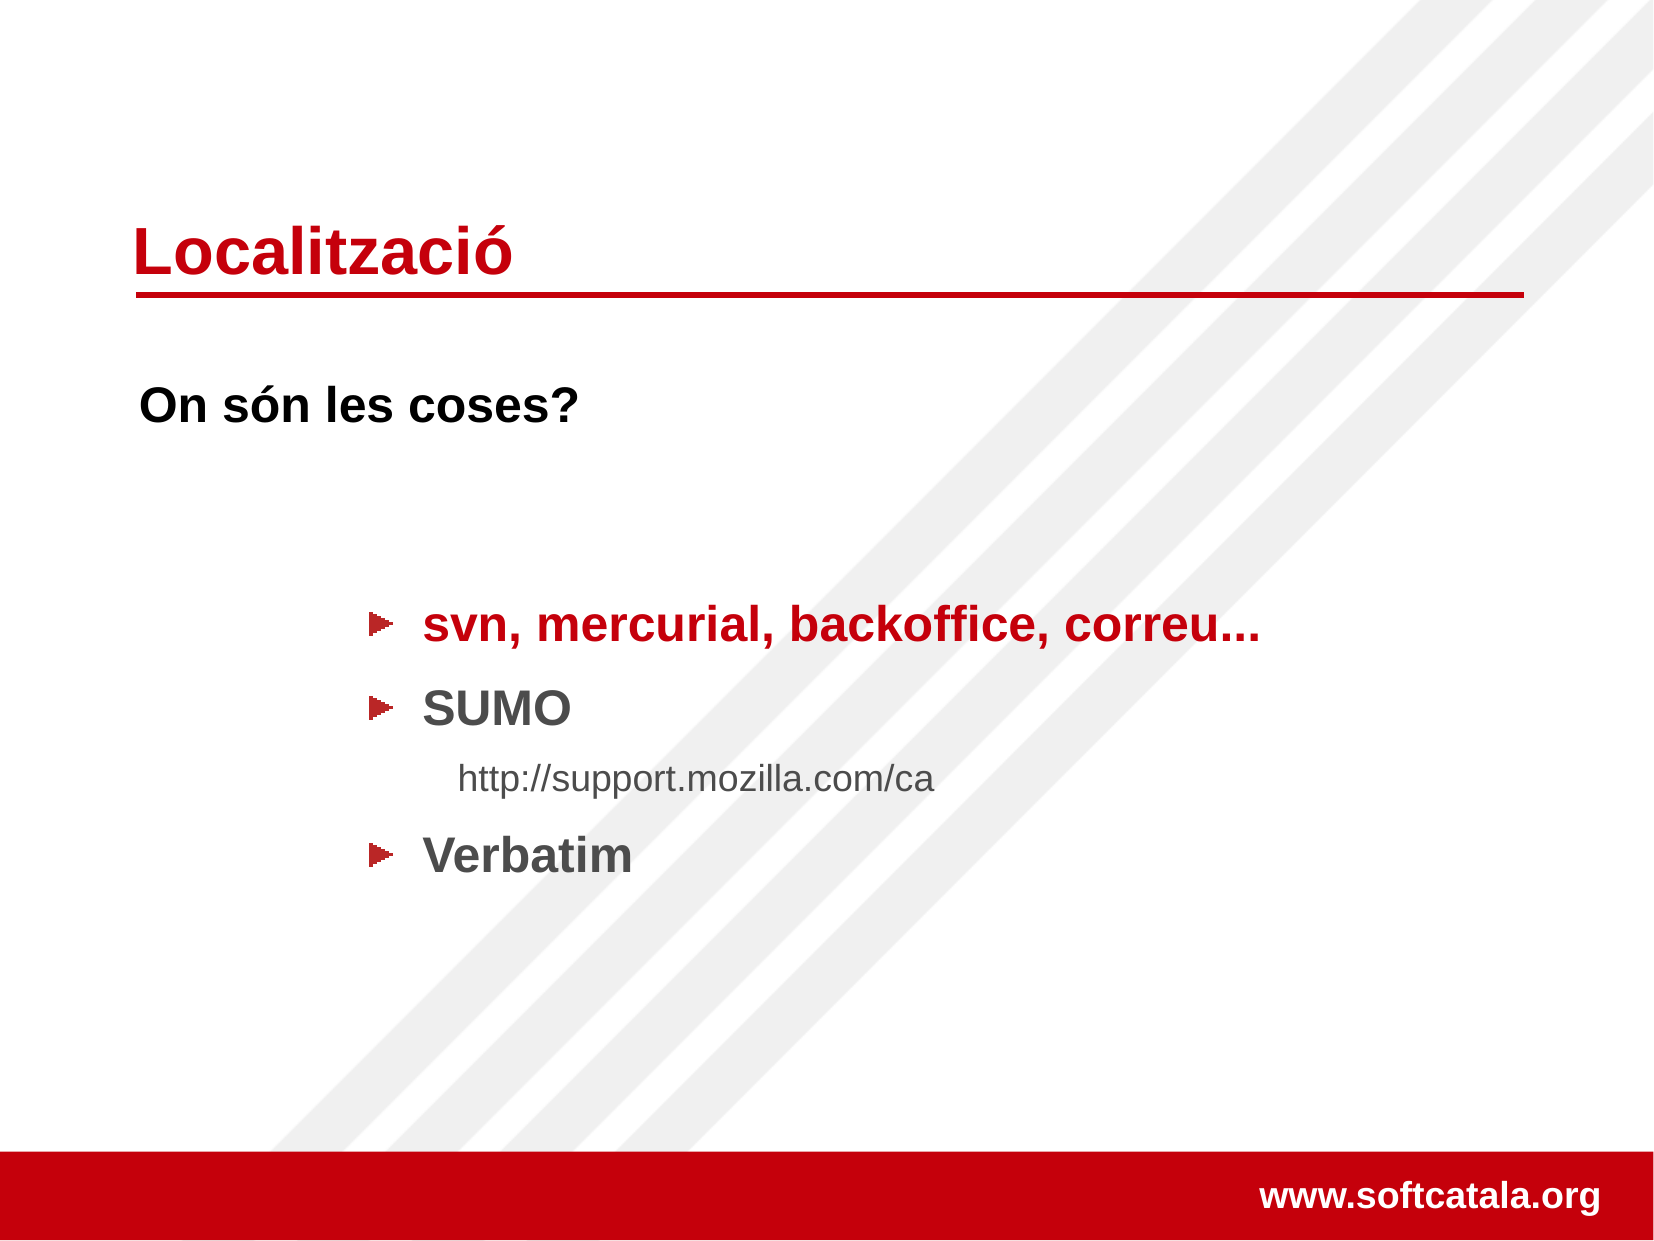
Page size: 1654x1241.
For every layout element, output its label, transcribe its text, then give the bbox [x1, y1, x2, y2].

text_box Localització [118, 206, 1501, 297]
text_box svn, mercurial, backoffice, correu... SUMO http://support.mozilla.com/ca Verbatim [118, 566, 1501, 863]
picture [0, 0, 1654, 1151]
text_box www.softcatala.org [0, 1151, 1654, 1241]
text_box On són les coses? [124, 342, 1506, 539]
